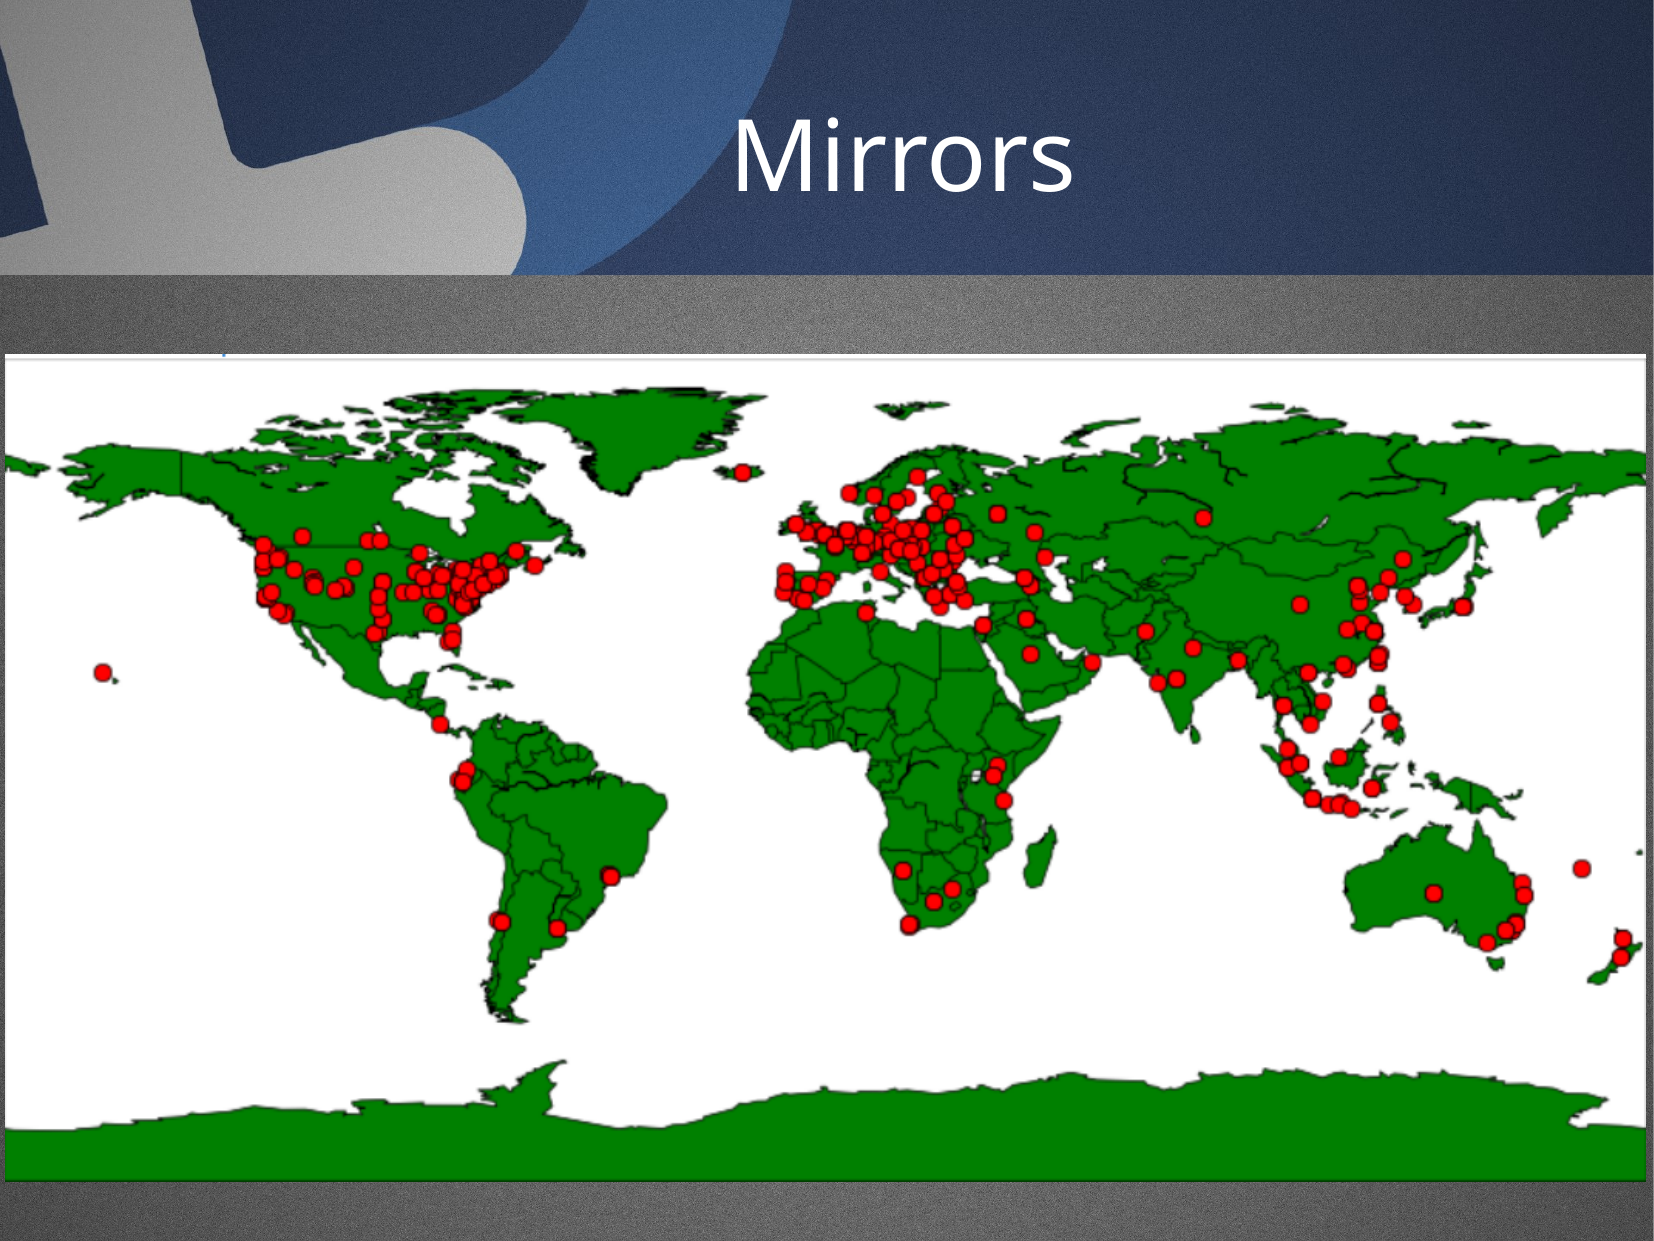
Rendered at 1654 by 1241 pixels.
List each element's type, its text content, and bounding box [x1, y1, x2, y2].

picture [0, 0, 1654, 1241]
title Mirrors [82, 49, 1571, 257]
